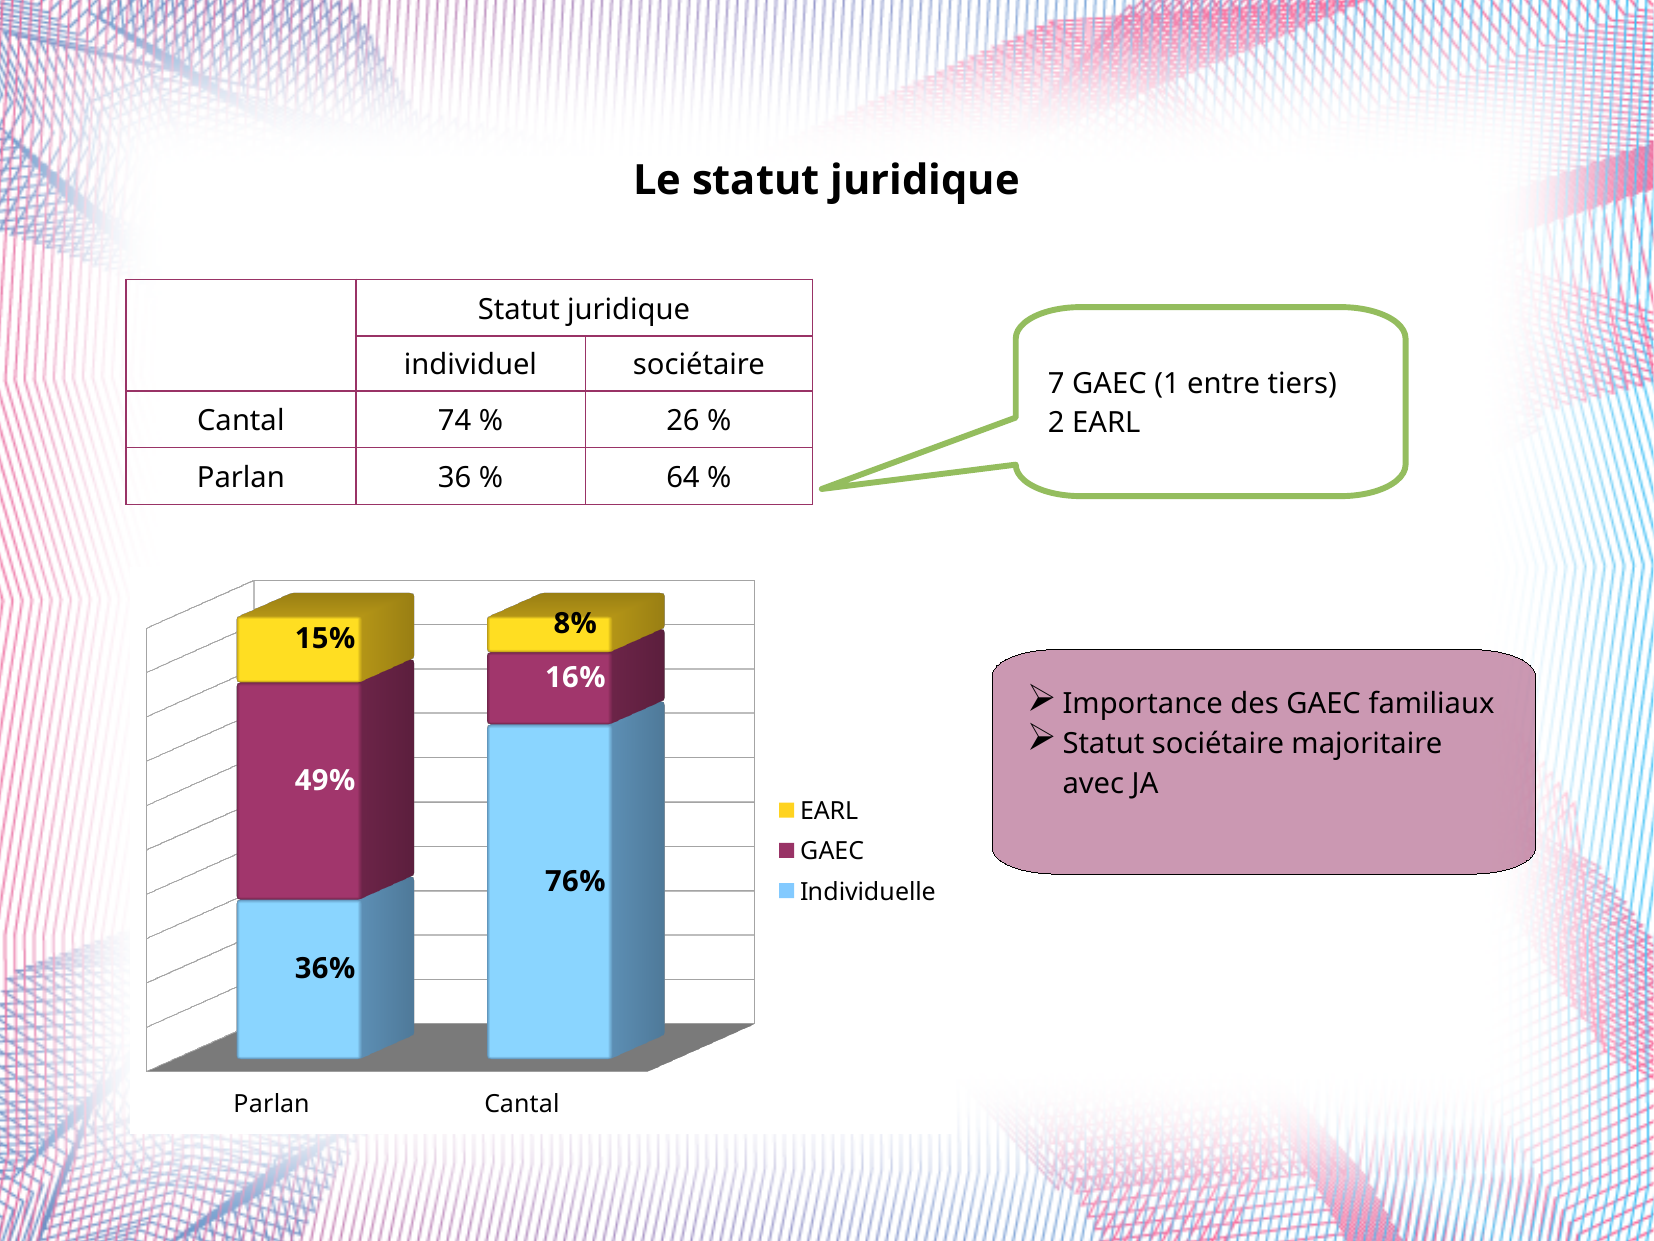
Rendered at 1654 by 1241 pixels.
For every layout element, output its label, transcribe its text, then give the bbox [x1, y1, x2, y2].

table_cell 36 % [357, 448, 585, 504]
table_cell 26 % [586, 392, 812, 447]
chart [129, 566, 957, 1134]
table_cell individuel [357, 337, 585, 390]
table_cell sociétaire [586, 337, 812, 390]
text_box Le statut juridique [165, 141, 1489, 215]
table_header [127, 280, 355, 390]
table_cell Cantal [127, 392, 355, 447]
table_cell 64 % [586, 448, 812, 504]
text_box Importance des GAEC familiaux Statut sociétaire majoritaire avec JA [992, 649, 1536, 875]
picture [0, 0, 1654, 1241]
table_header Statut juridique [357, 280, 812, 335]
table_cell 74 % [357, 392, 585, 447]
text_box 7 GAEC (1 entre tiers) 2 EARL [821, 307, 1406, 497]
table_cell Parlan [127, 448, 355, 504]
